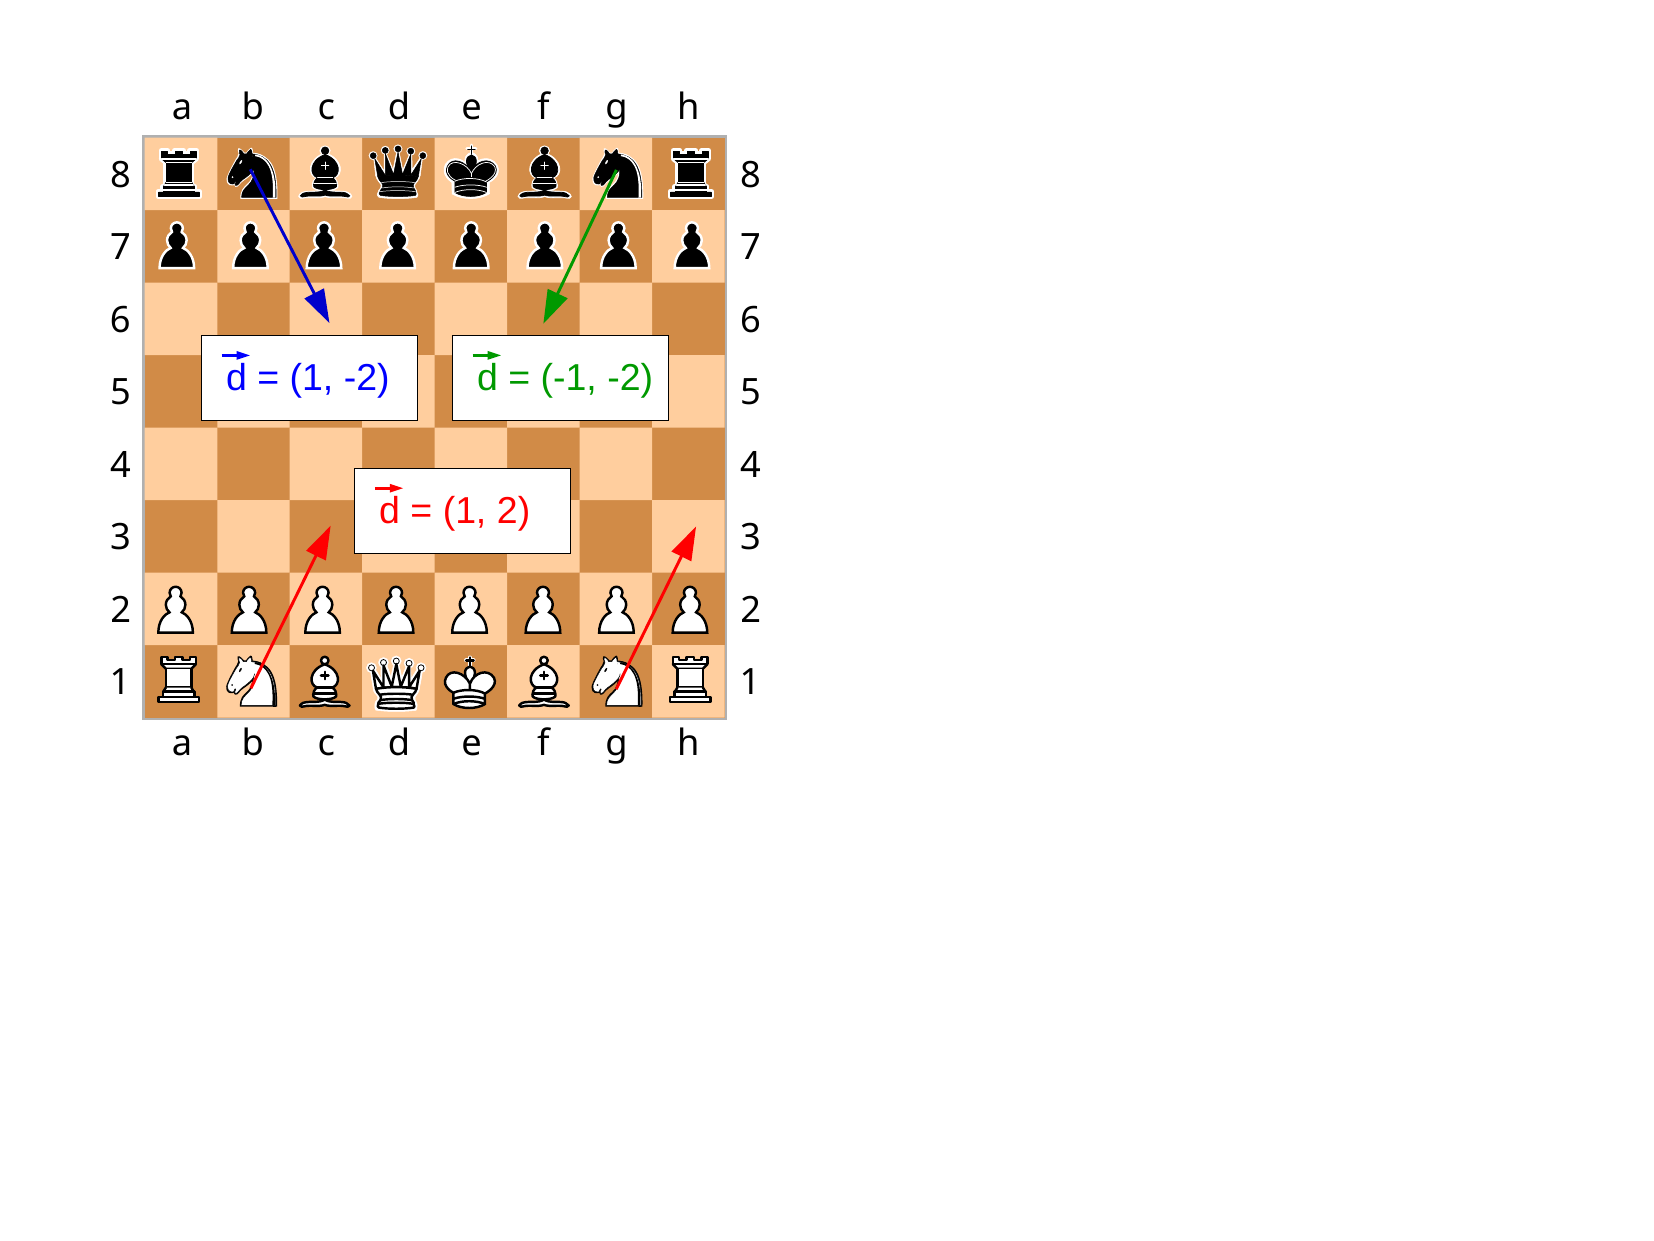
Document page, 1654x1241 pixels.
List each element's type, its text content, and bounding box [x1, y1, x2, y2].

text_box [354, 468, 571, 554]
text_box [452, 335, 669, 421]
picture [95, 83, 774, 772]
text_box d = (1, -2) [211, 349, 418, 407]
text_box d = (-1, -2) [462, 349, 680, 407]
text_box d = (1, 2) [364, 482, 571, 540]
text_box [201, 335, 418, 421]
